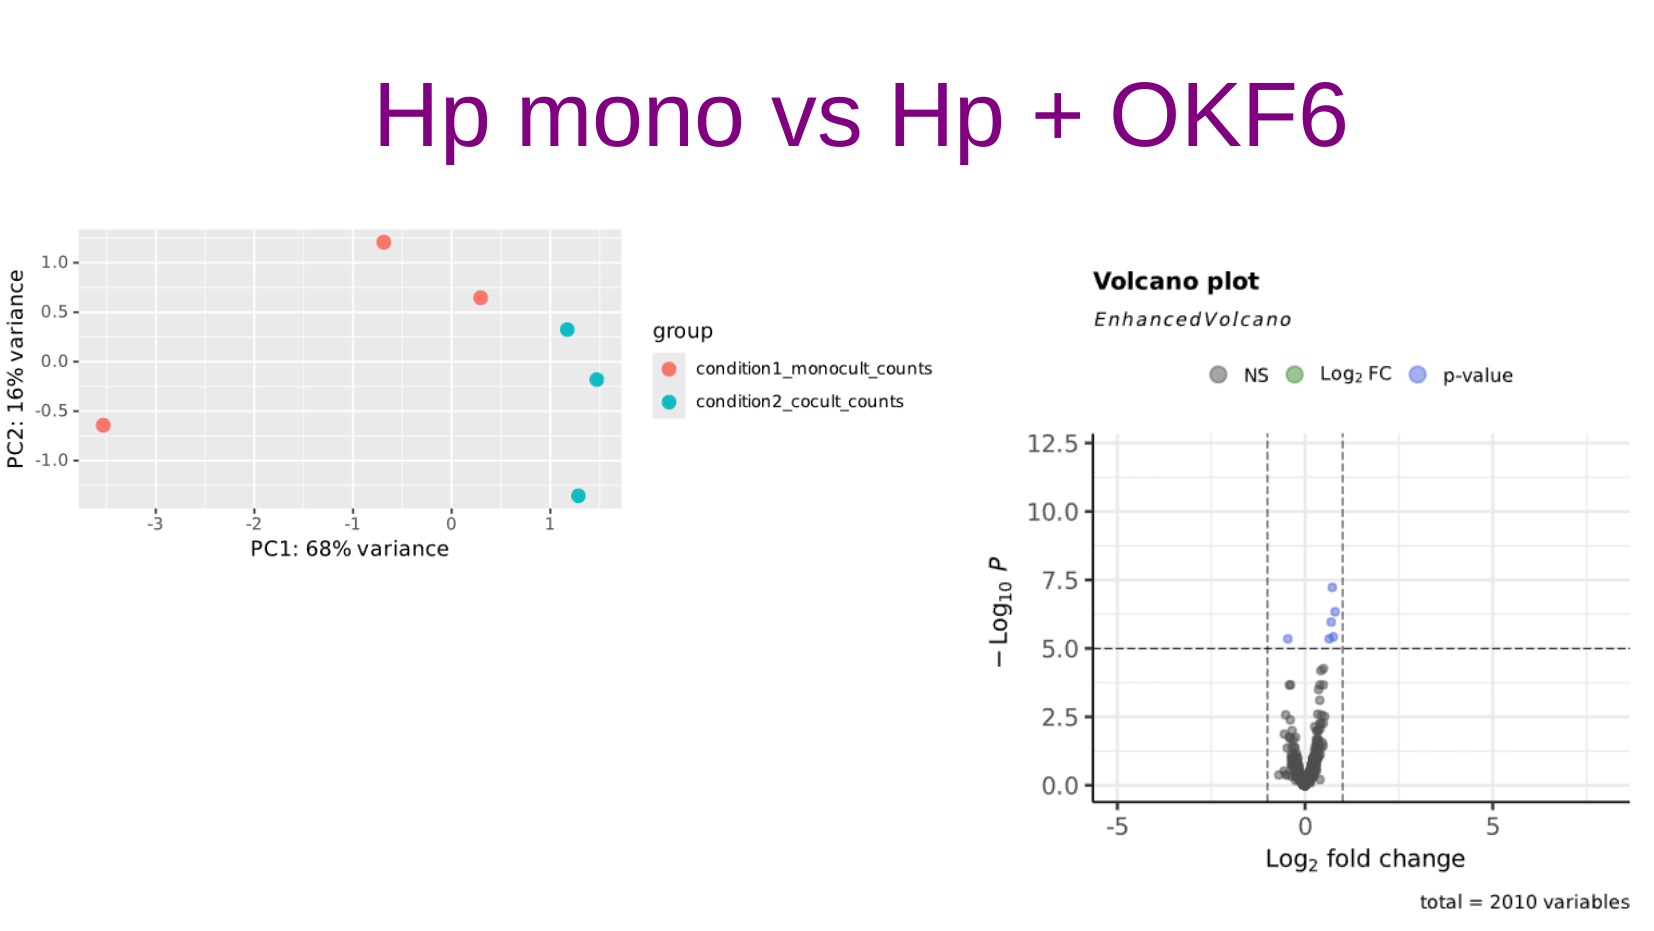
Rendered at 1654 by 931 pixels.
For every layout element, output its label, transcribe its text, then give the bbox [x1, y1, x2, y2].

picture [986, 262, 1654, 922]
title Hp mono vs Hp + OKF6 [82, 37, 1571, 193]
picture [1, 221, 938, 563]
